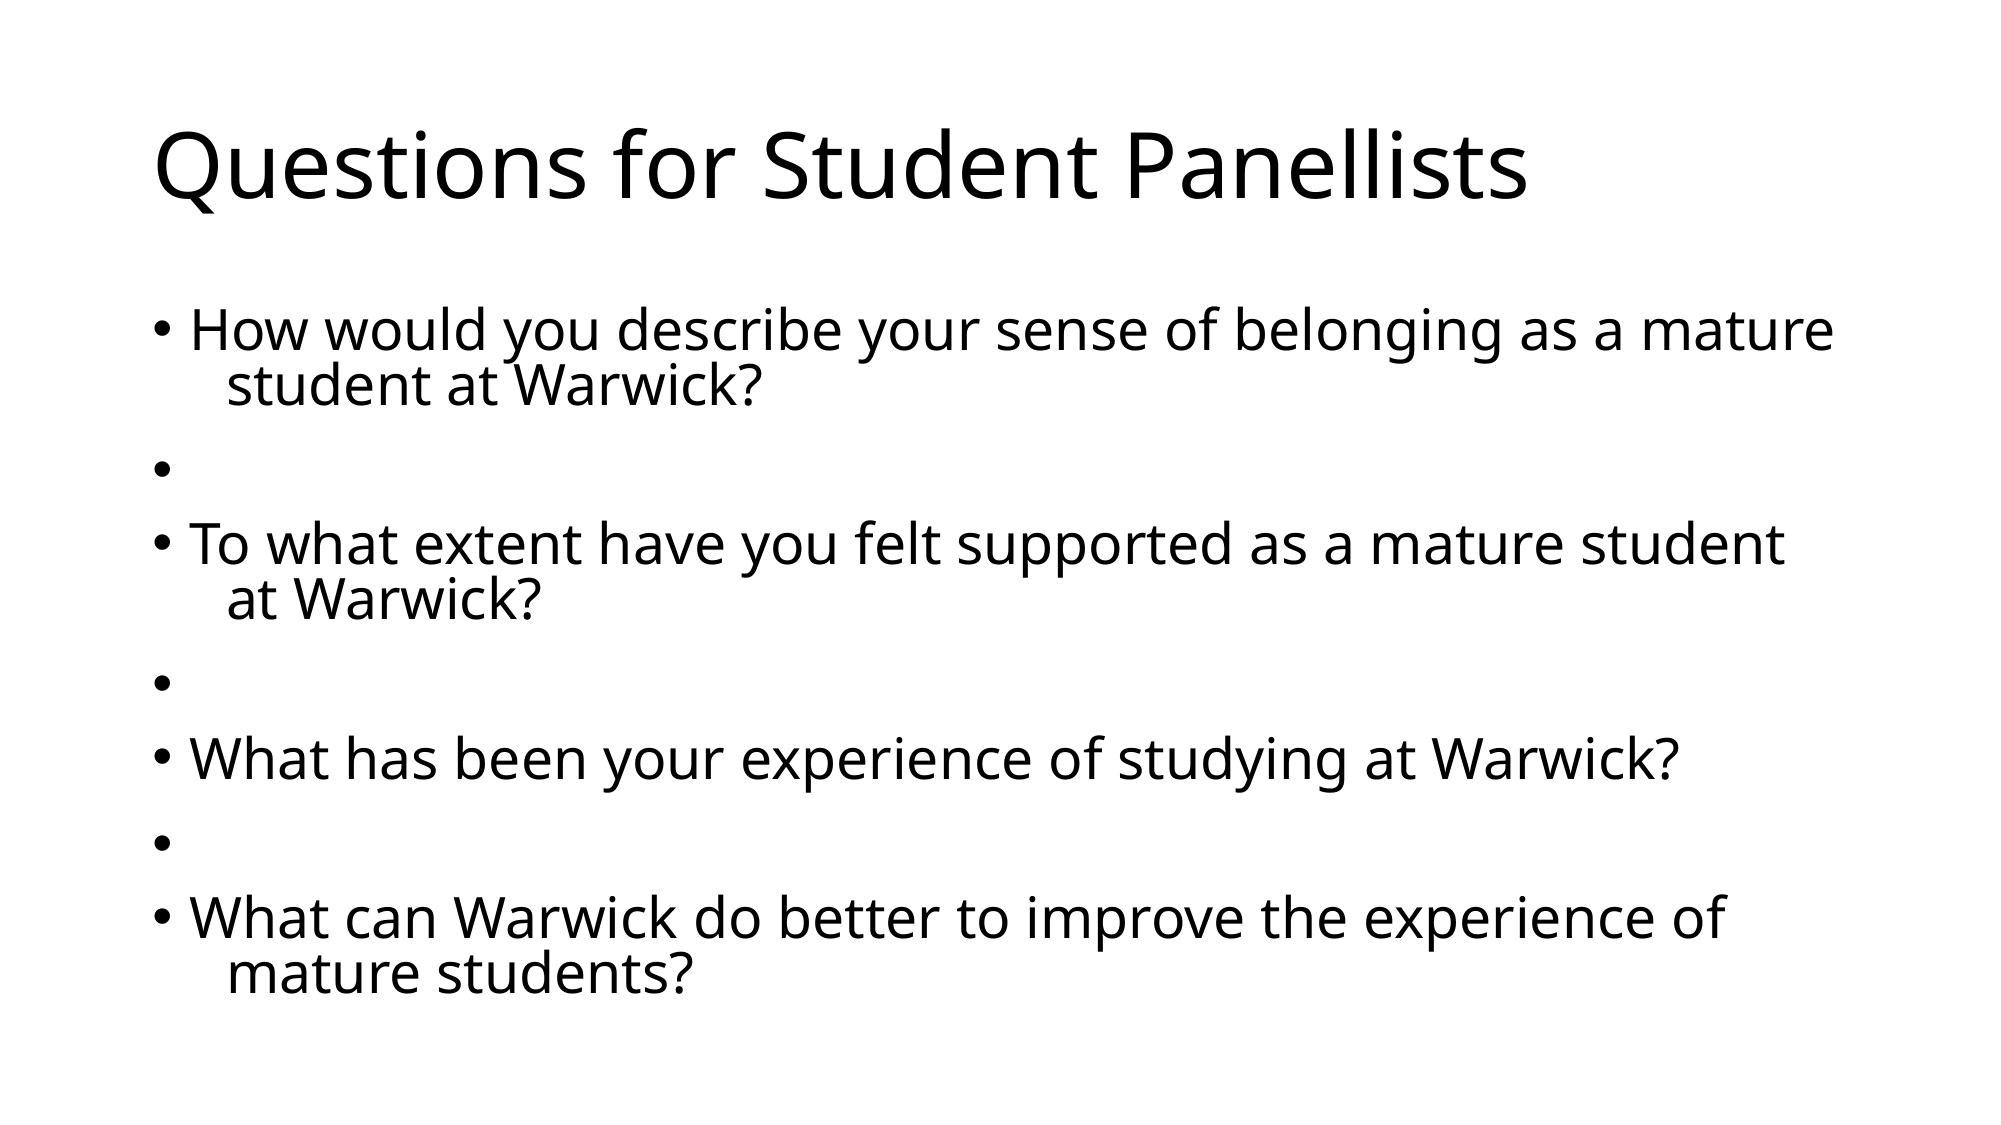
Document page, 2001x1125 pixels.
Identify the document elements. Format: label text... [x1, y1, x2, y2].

title Questions for Student Panellists [137, 59, 1863, 278]
list How would you describe your sense of belonging as a mature student at Warwick? To what extent have you felt supported as a mature student at Warwick? What has been your experience of studying at Warwick? What can Warwick do better to improve the experience of mature students? [137, 299, 1863, 1014]
